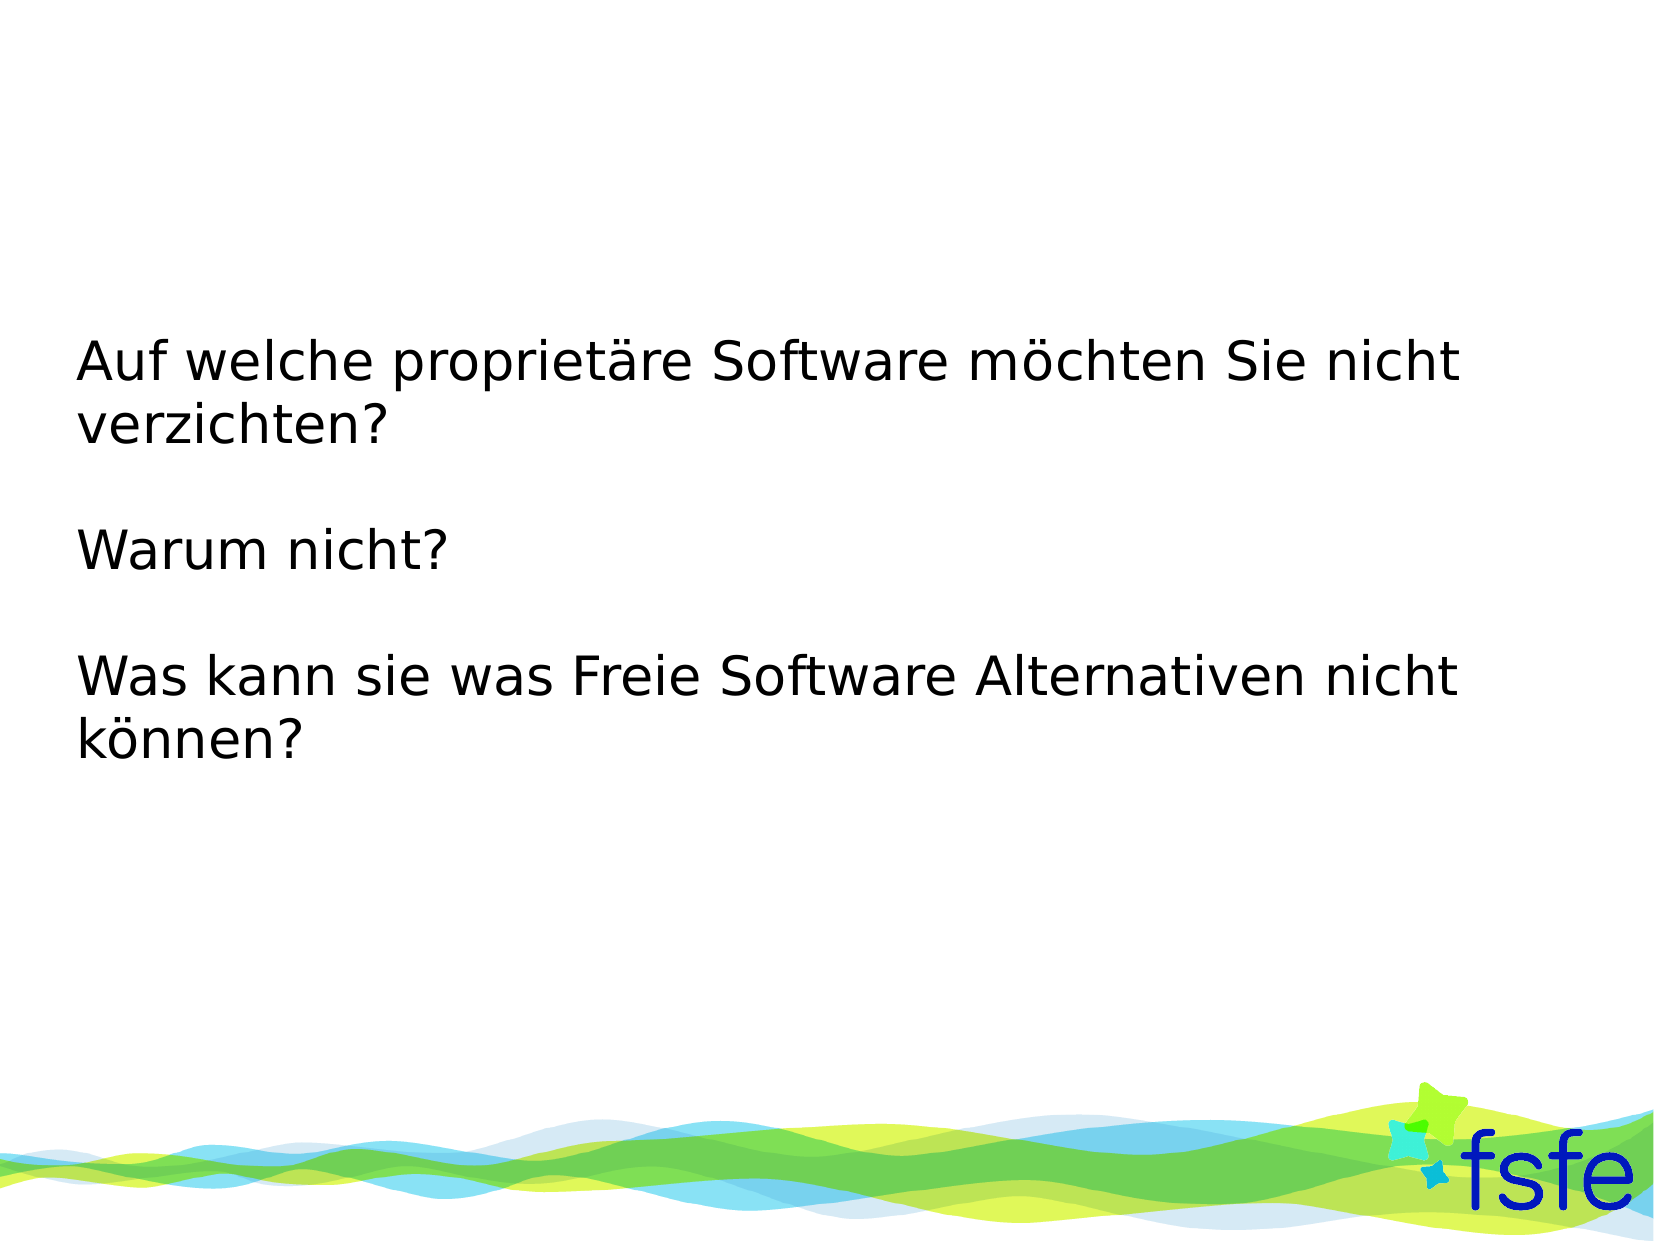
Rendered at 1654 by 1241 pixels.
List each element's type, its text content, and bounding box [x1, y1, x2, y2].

picture [0, 1081, 1654, 1241]
subtitle Auf welche proprietäre Software möchten Sie nicht verzichten? Warum nicht? Was kann sie was Freie Software Alternativen nicht können? [76, 97, 1565, 1004]
